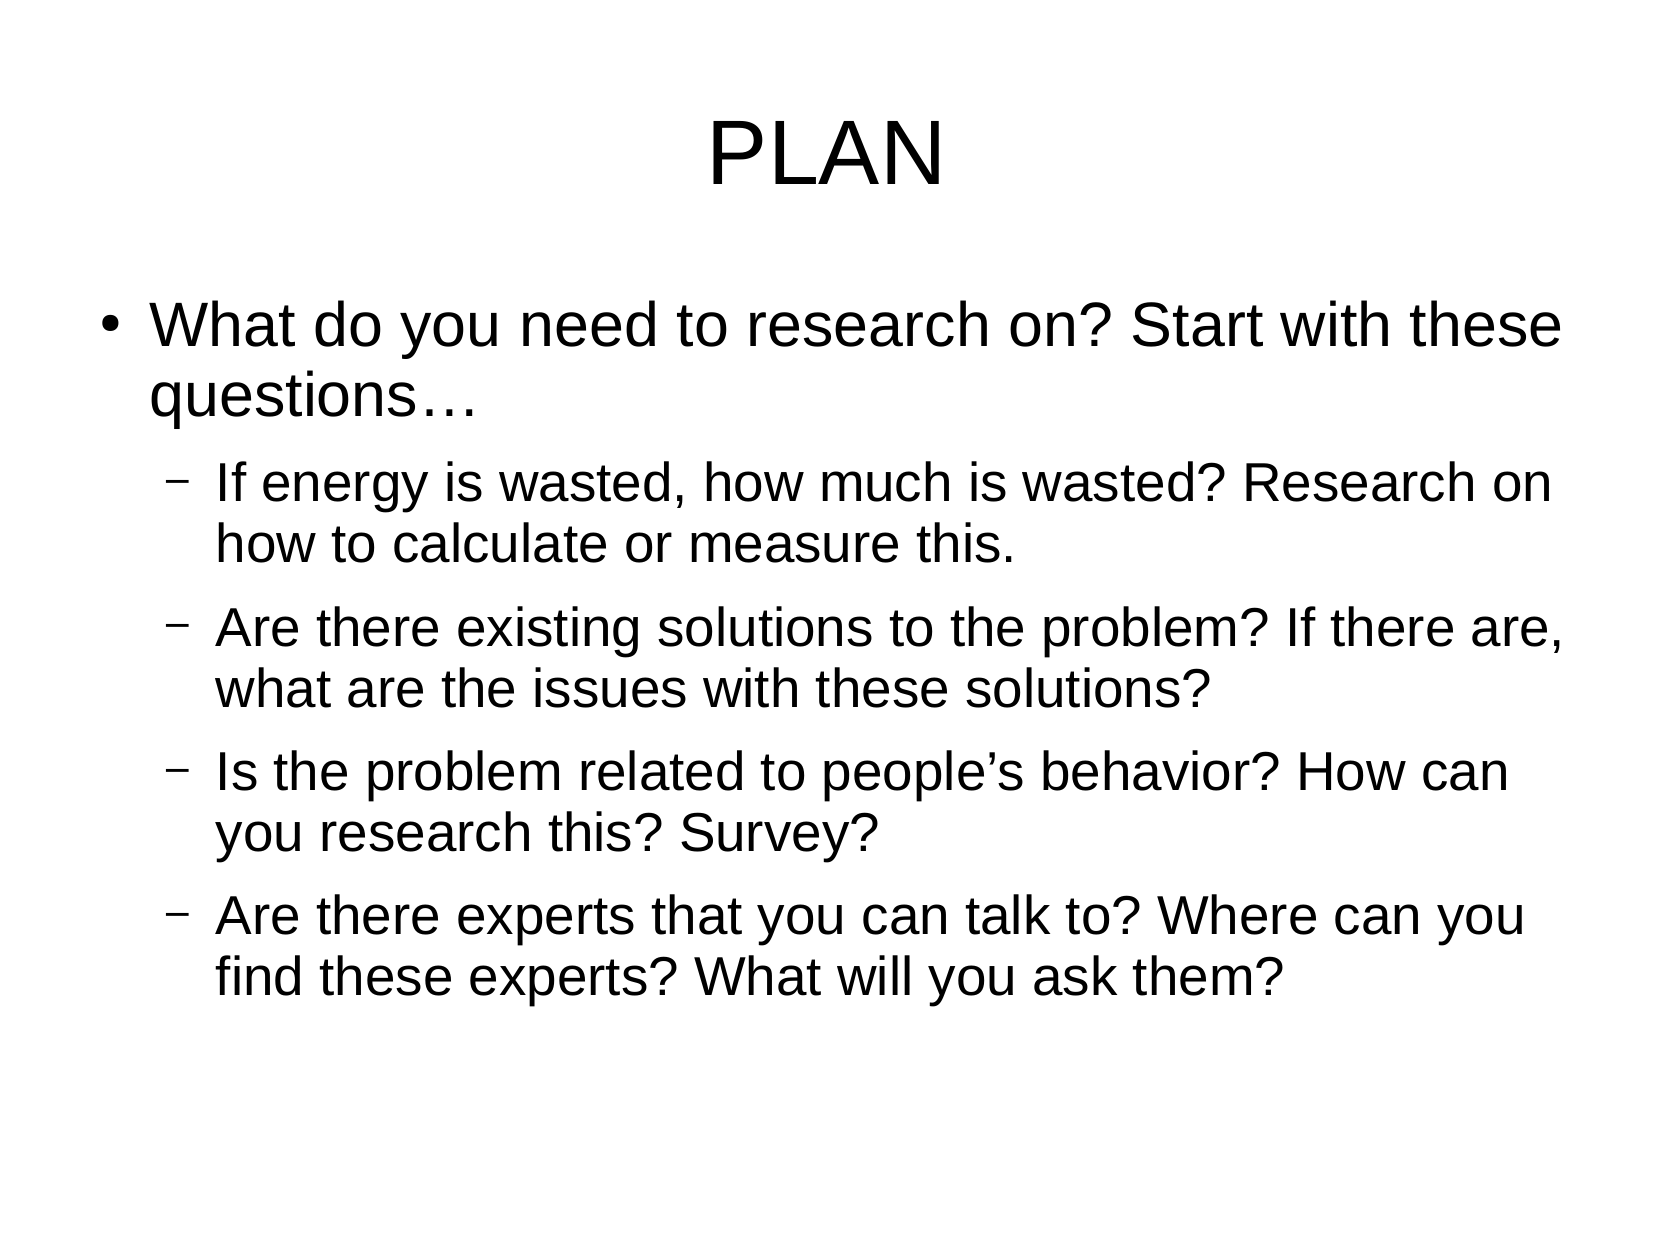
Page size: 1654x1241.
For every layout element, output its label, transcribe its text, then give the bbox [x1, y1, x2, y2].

list What do you need to research on? Start with these questions… If energy is wasted, how much is wasted? Research on how to calculate or measure this. Are there existing solutions to the problem? If there are, what are the issues with these solutions? Is the problem related to people’s behavior? How can you research this? Survey? Are there experts that you can talk to? Where can you find these experts? What will you ask them? [82, 290, 1571, 1010]
title PLAN [82, 49, 1571, 257]
